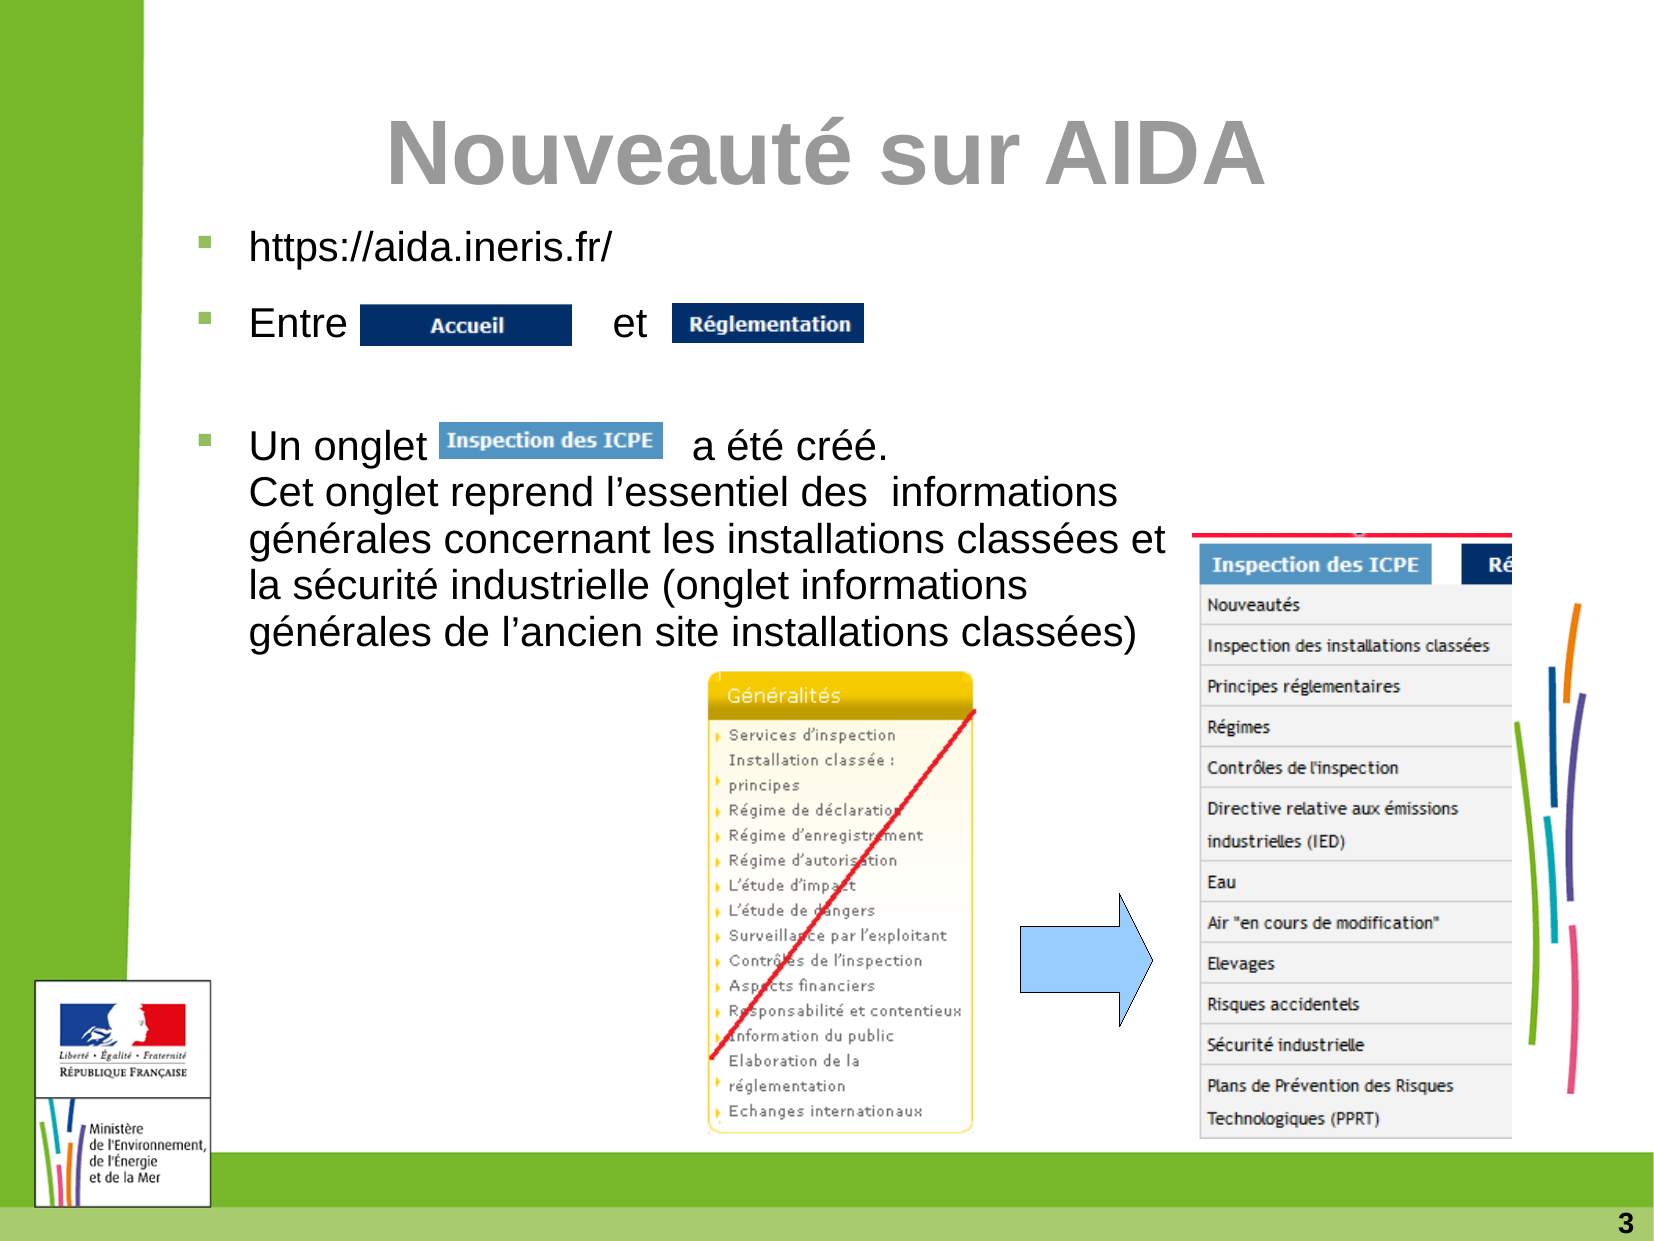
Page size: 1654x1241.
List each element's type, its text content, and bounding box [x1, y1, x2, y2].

list https://aida.ineris.fr/ Entre et Un onglet a été créé. Cet onglet reprend l’essentiel des informations générales concernant les installations classées et la sécurité industrielle (onglet informations générales de l’ancien site installations classées) [177, 224, 1208, 1003]
text_box [1020, 893, 1153, 1027]
picture [0, 0, 1654, 1241]
title Nouveauté sur AIDA [82, 49, 1571, 257]
